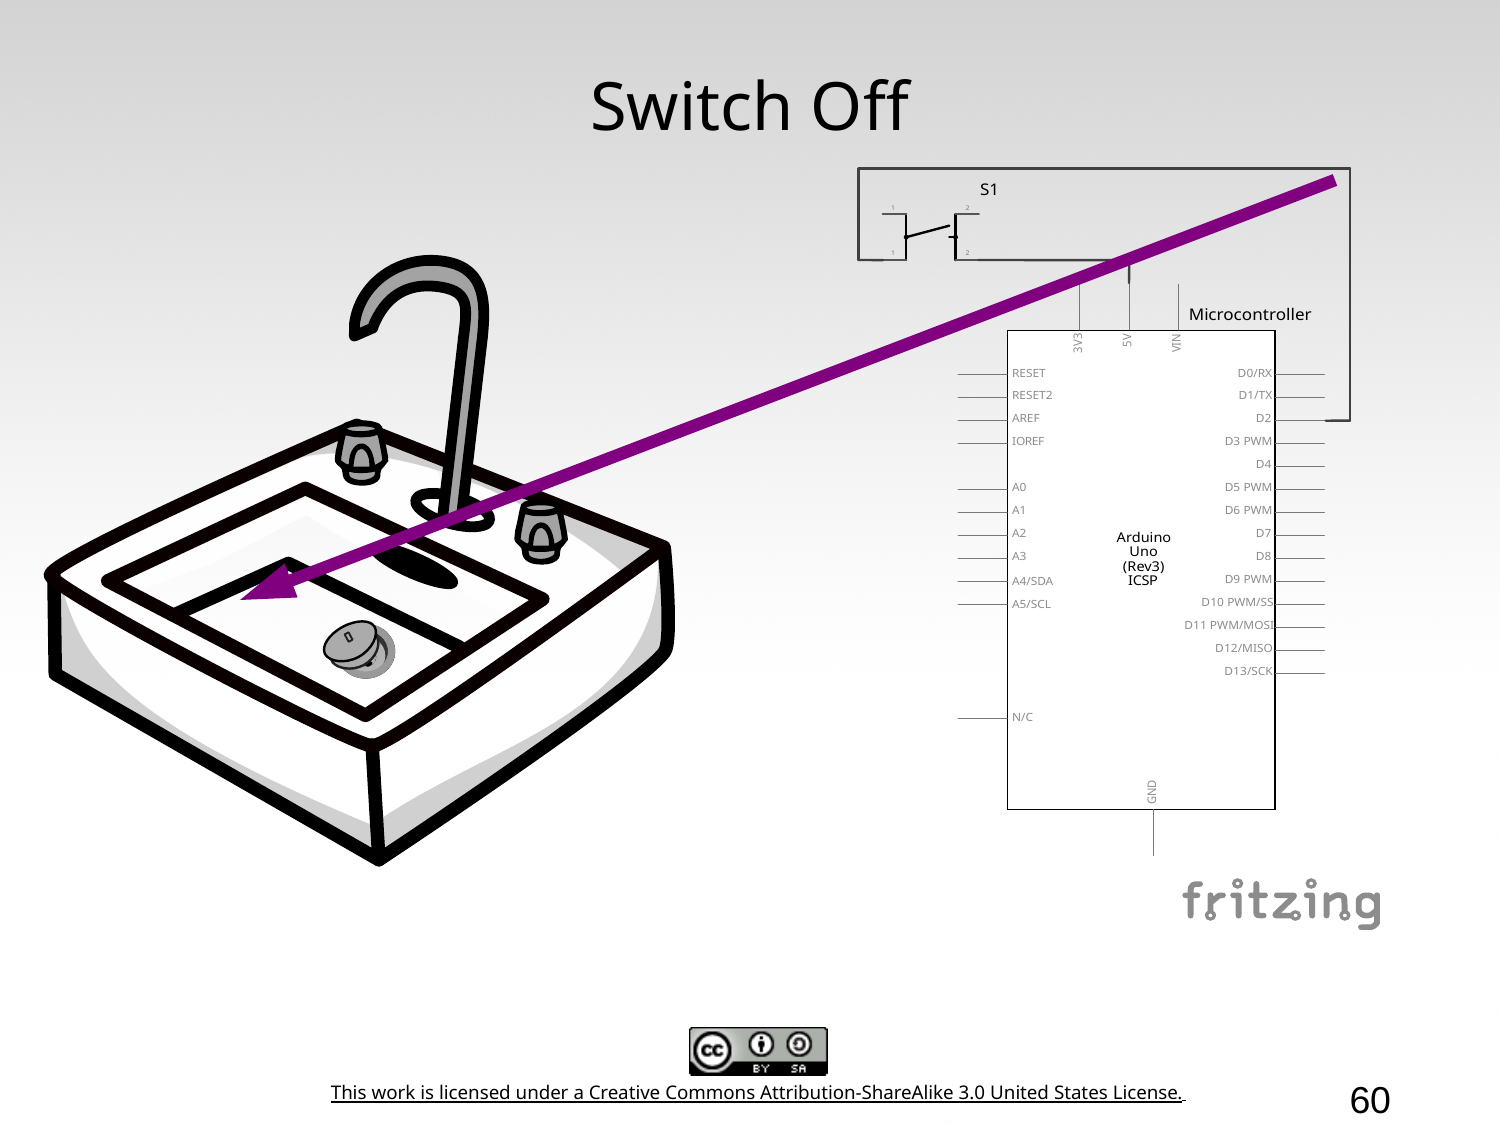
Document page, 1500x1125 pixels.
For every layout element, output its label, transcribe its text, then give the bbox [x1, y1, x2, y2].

title Switch Off [112, 49, 1388, 238]
picture [0, 0, 1500, 1125]
